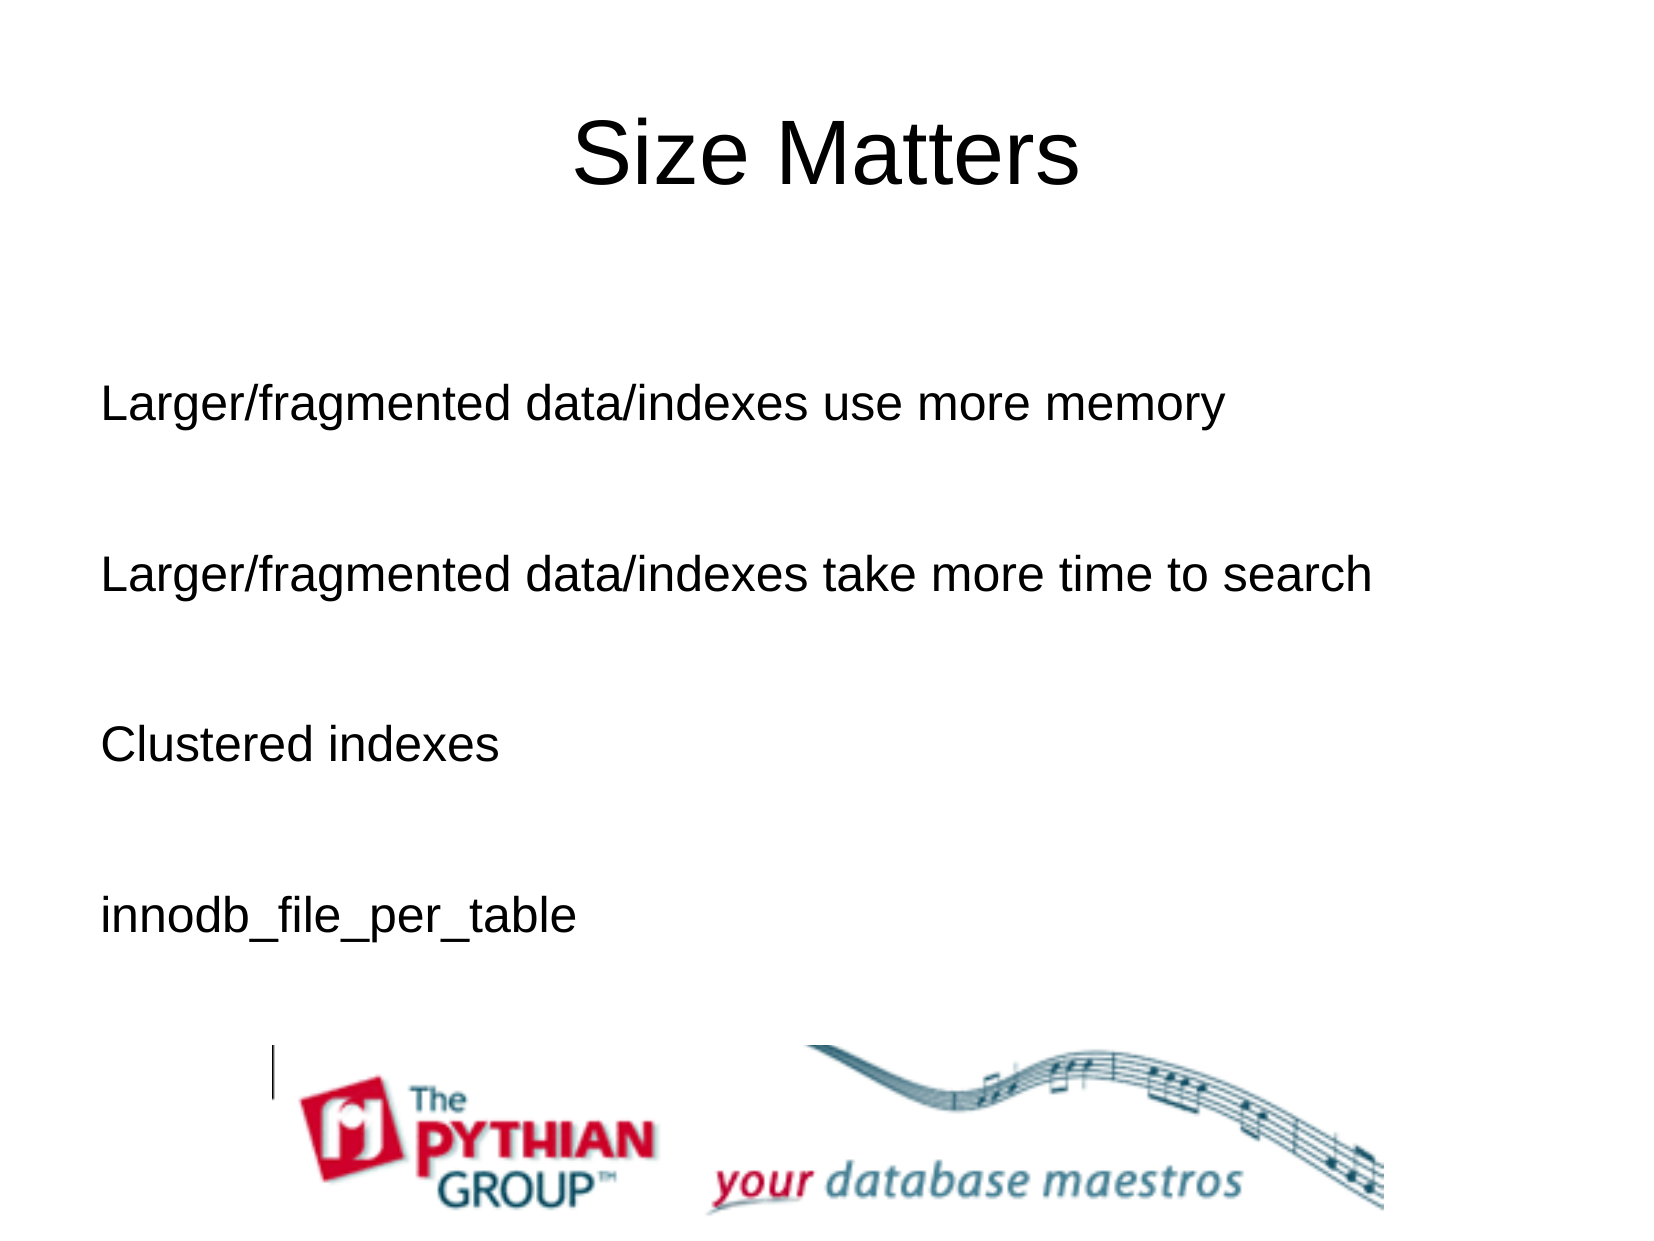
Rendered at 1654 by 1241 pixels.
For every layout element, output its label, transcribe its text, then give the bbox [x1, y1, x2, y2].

list Larger/fragmented data/indexes use more memory Larger/fragmented data/indexes take more time to search Clustered indexes innodb_file_per_table [82, 290, 1571, 1094]
title Size Matters [82, 56, 1571, 250]
picture [272, 1094, 1384, 1241]
